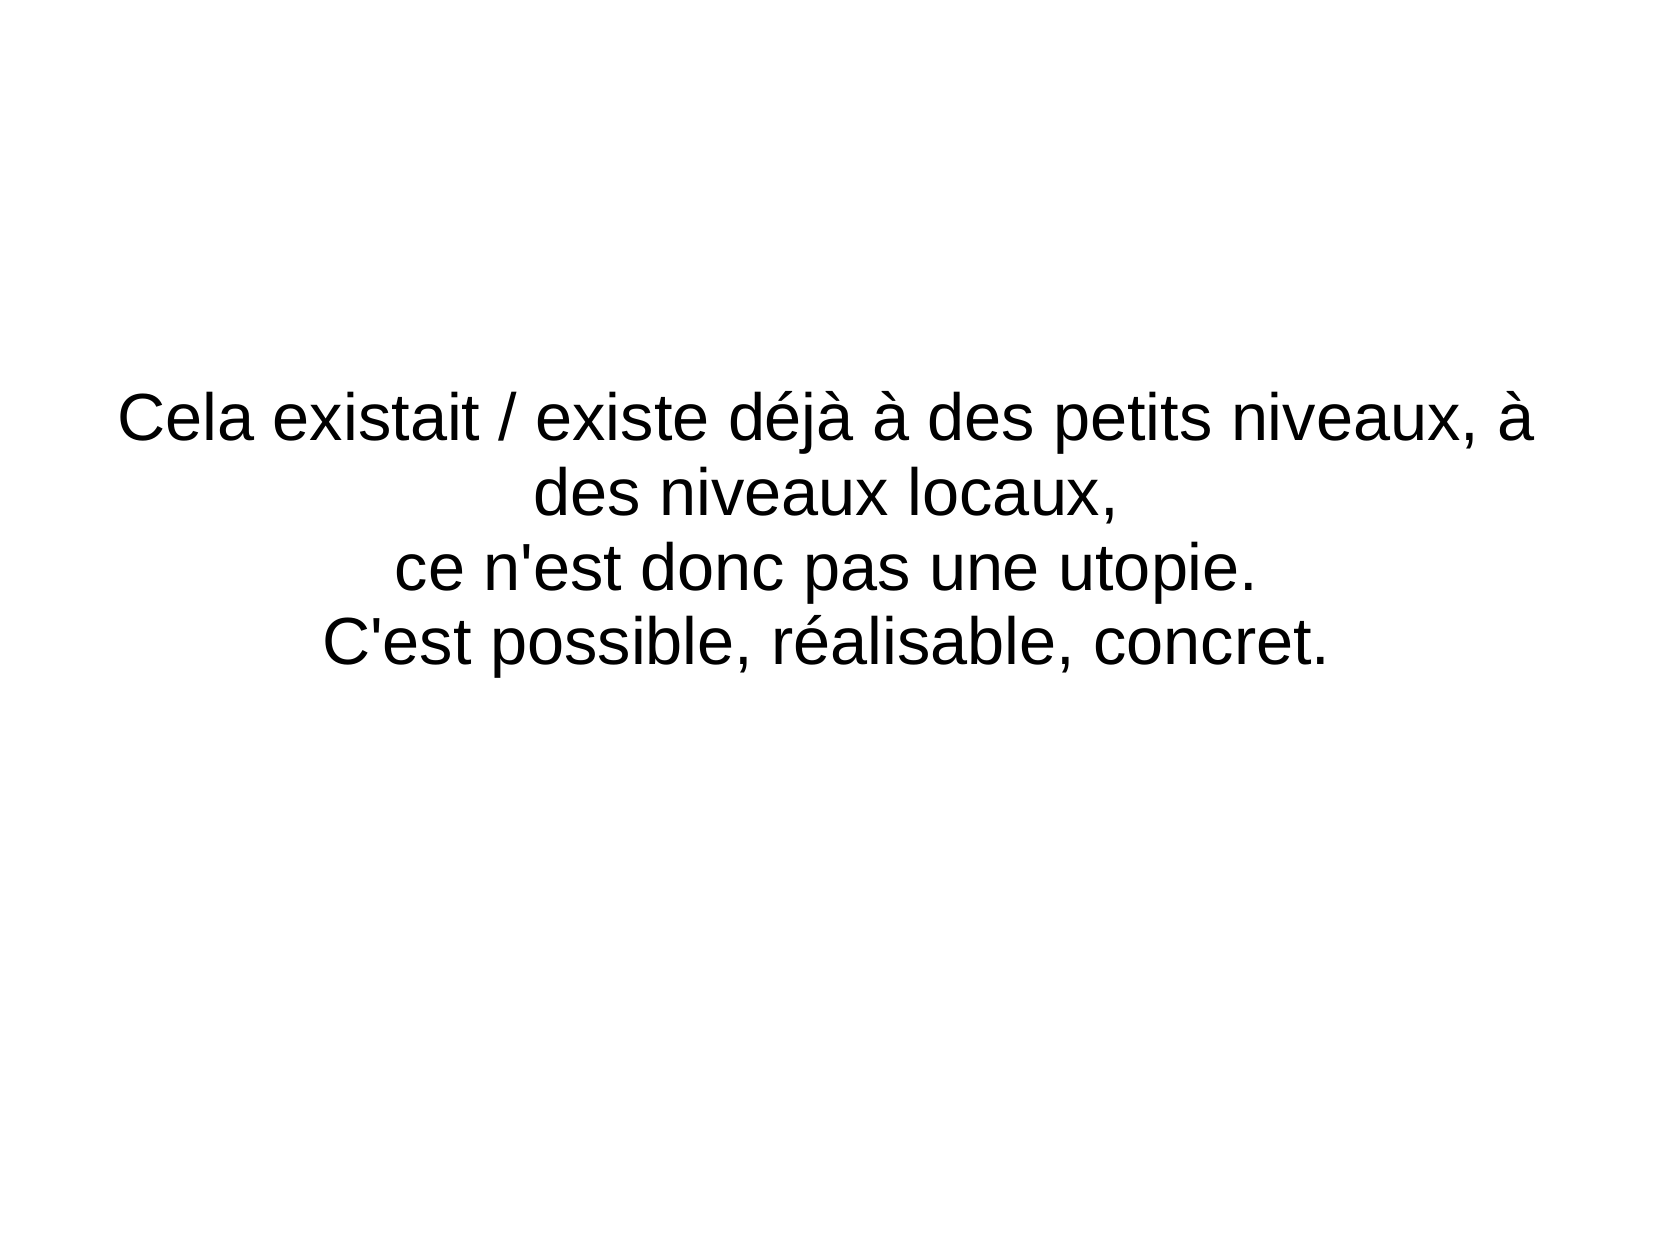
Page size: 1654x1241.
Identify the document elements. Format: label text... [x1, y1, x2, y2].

subtitle Cela existait / existe déjà à des petits niveaux, à des niveaux locaux, ce n'est donc pas une utopie. C'est possible, réalisable, concret. [82, 49, 1571, 1010]
